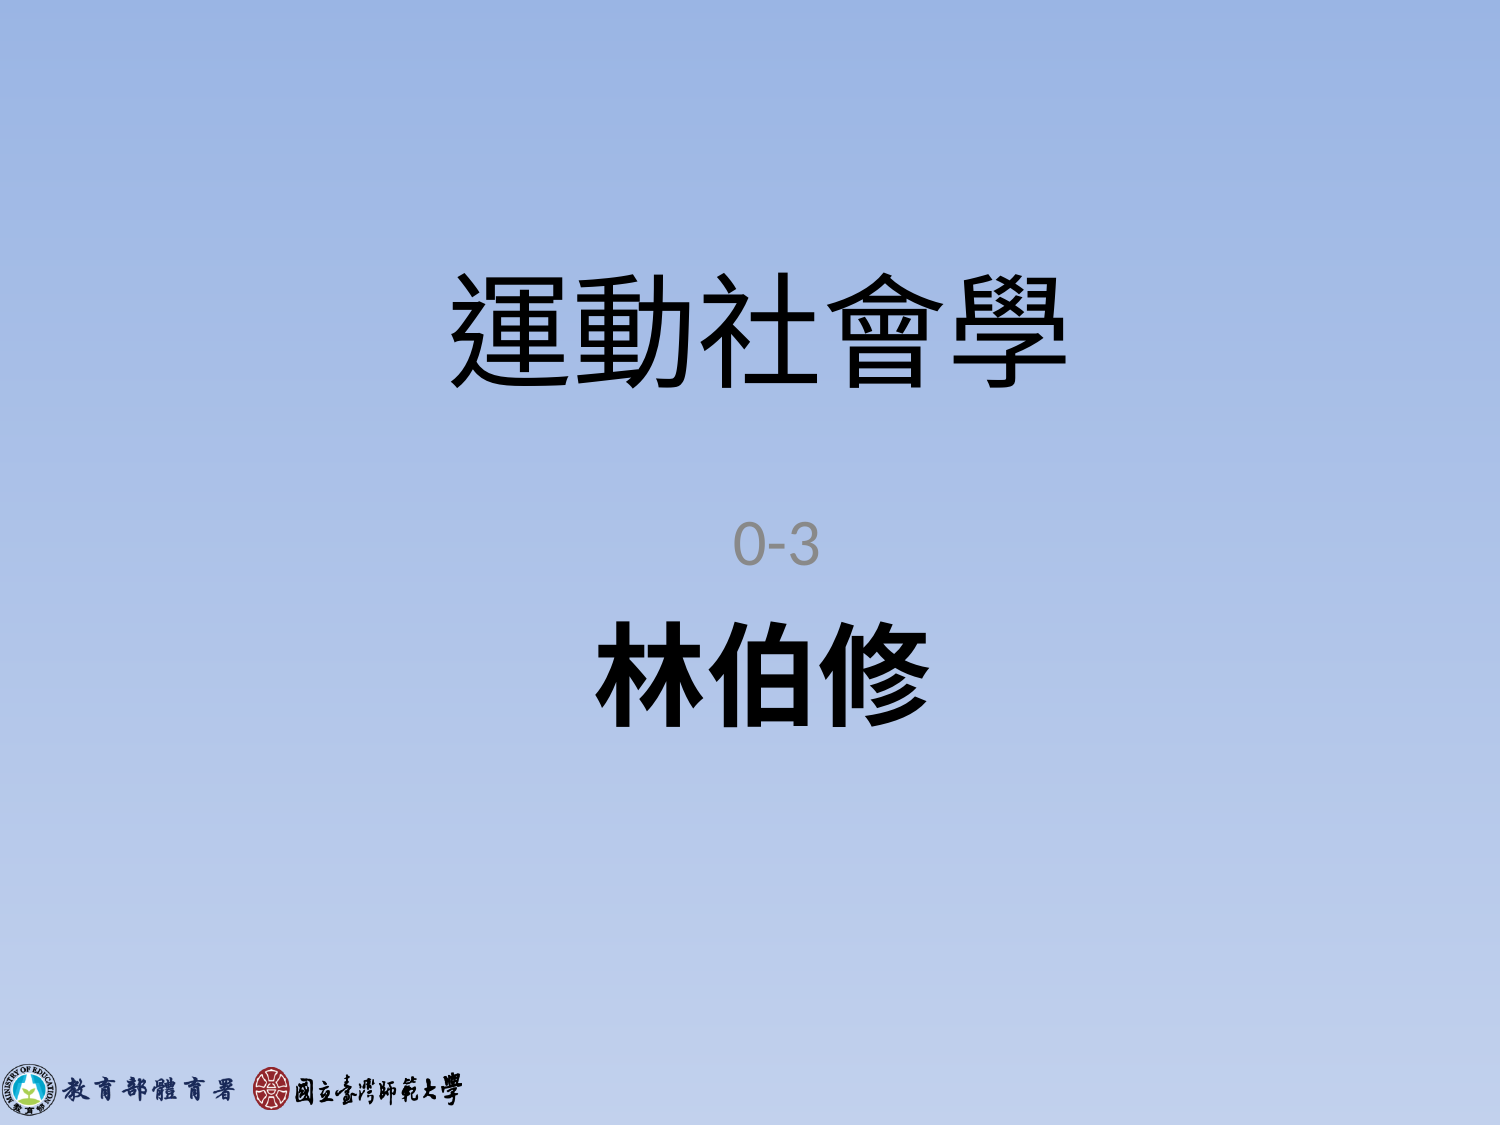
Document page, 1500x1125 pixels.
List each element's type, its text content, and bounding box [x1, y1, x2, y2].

title 運動社會學 [122, 208, 1398, 450]
text_box 0-3 [251, 491, 1302, 598]
picture [0, 1051, 243, 1125]
picture [253, 1067, 462, 1110]
subtitle 林伯修 [237, 597, 1288, 705]
